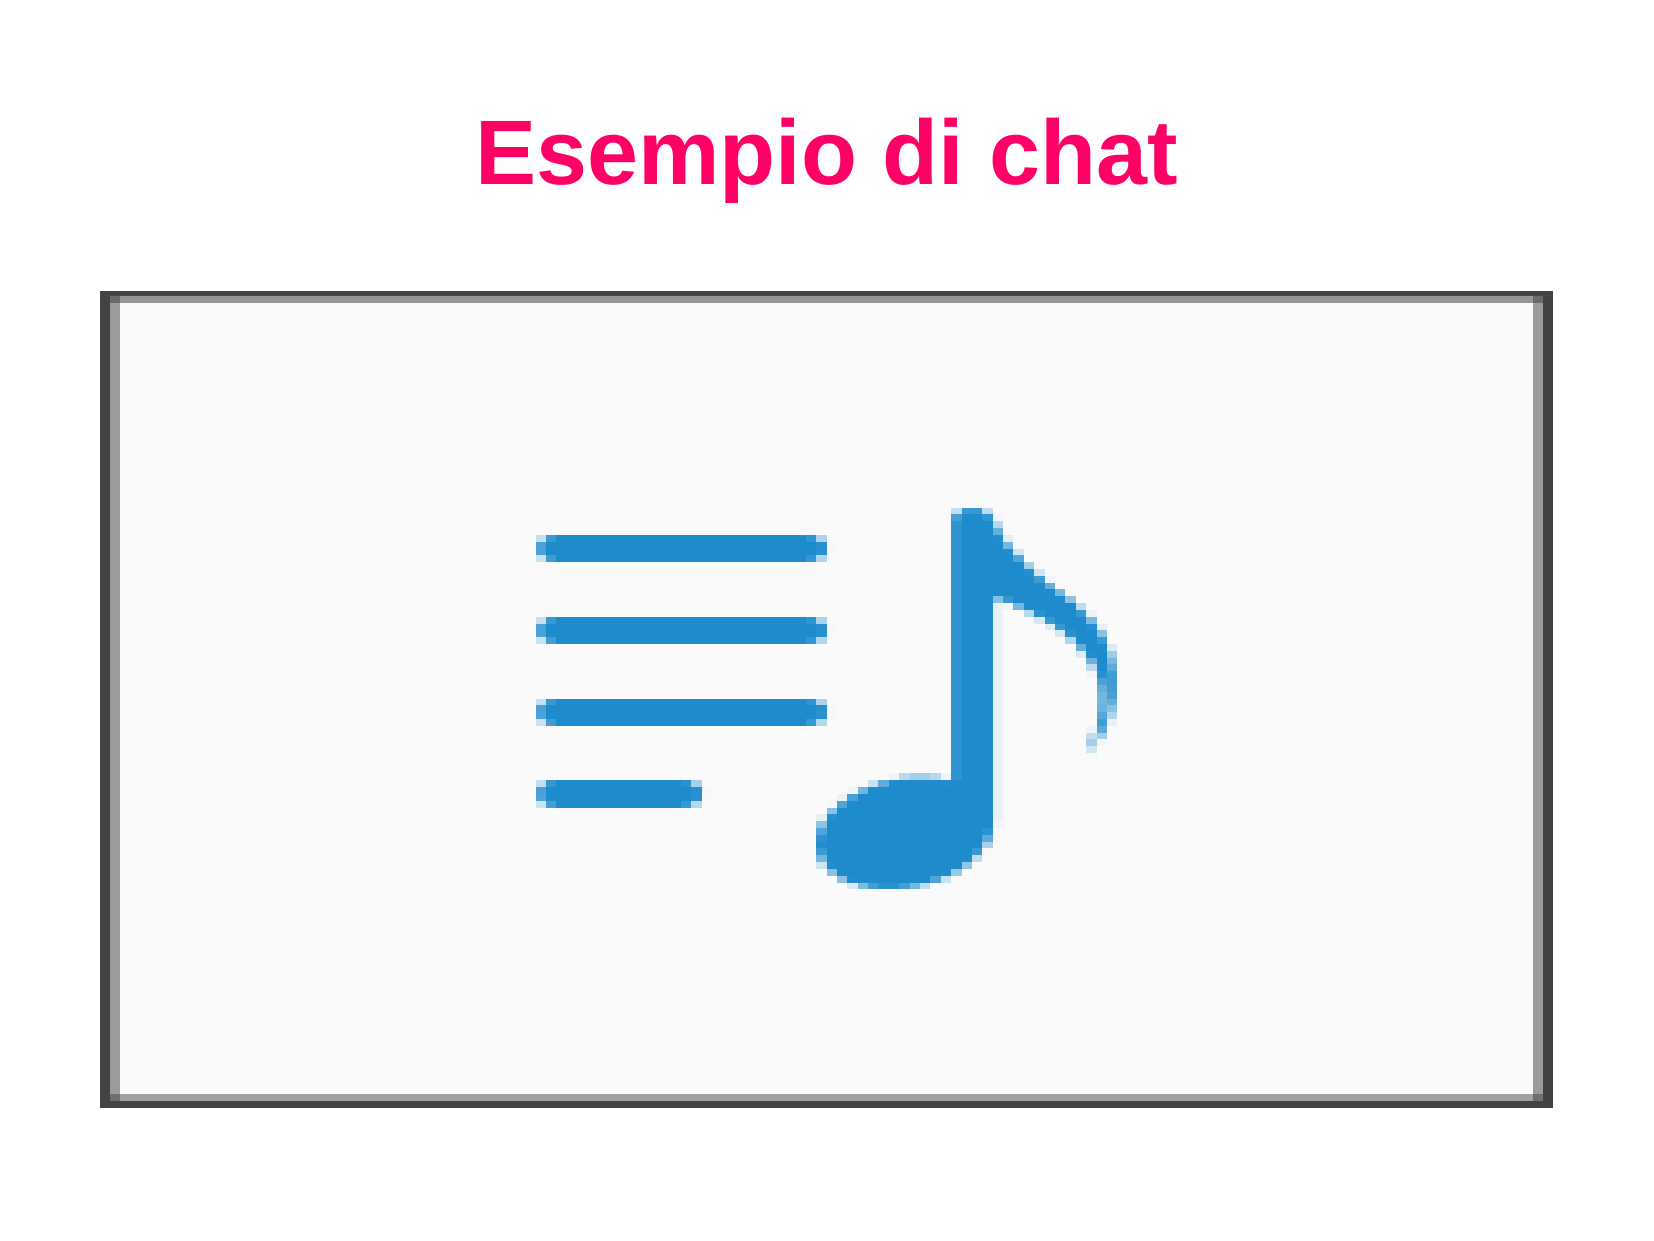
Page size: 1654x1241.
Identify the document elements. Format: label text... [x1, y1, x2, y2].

title Esempio di chat [82, 49, 1571, 257]
text_box [99, 290, 1555, 1109]
